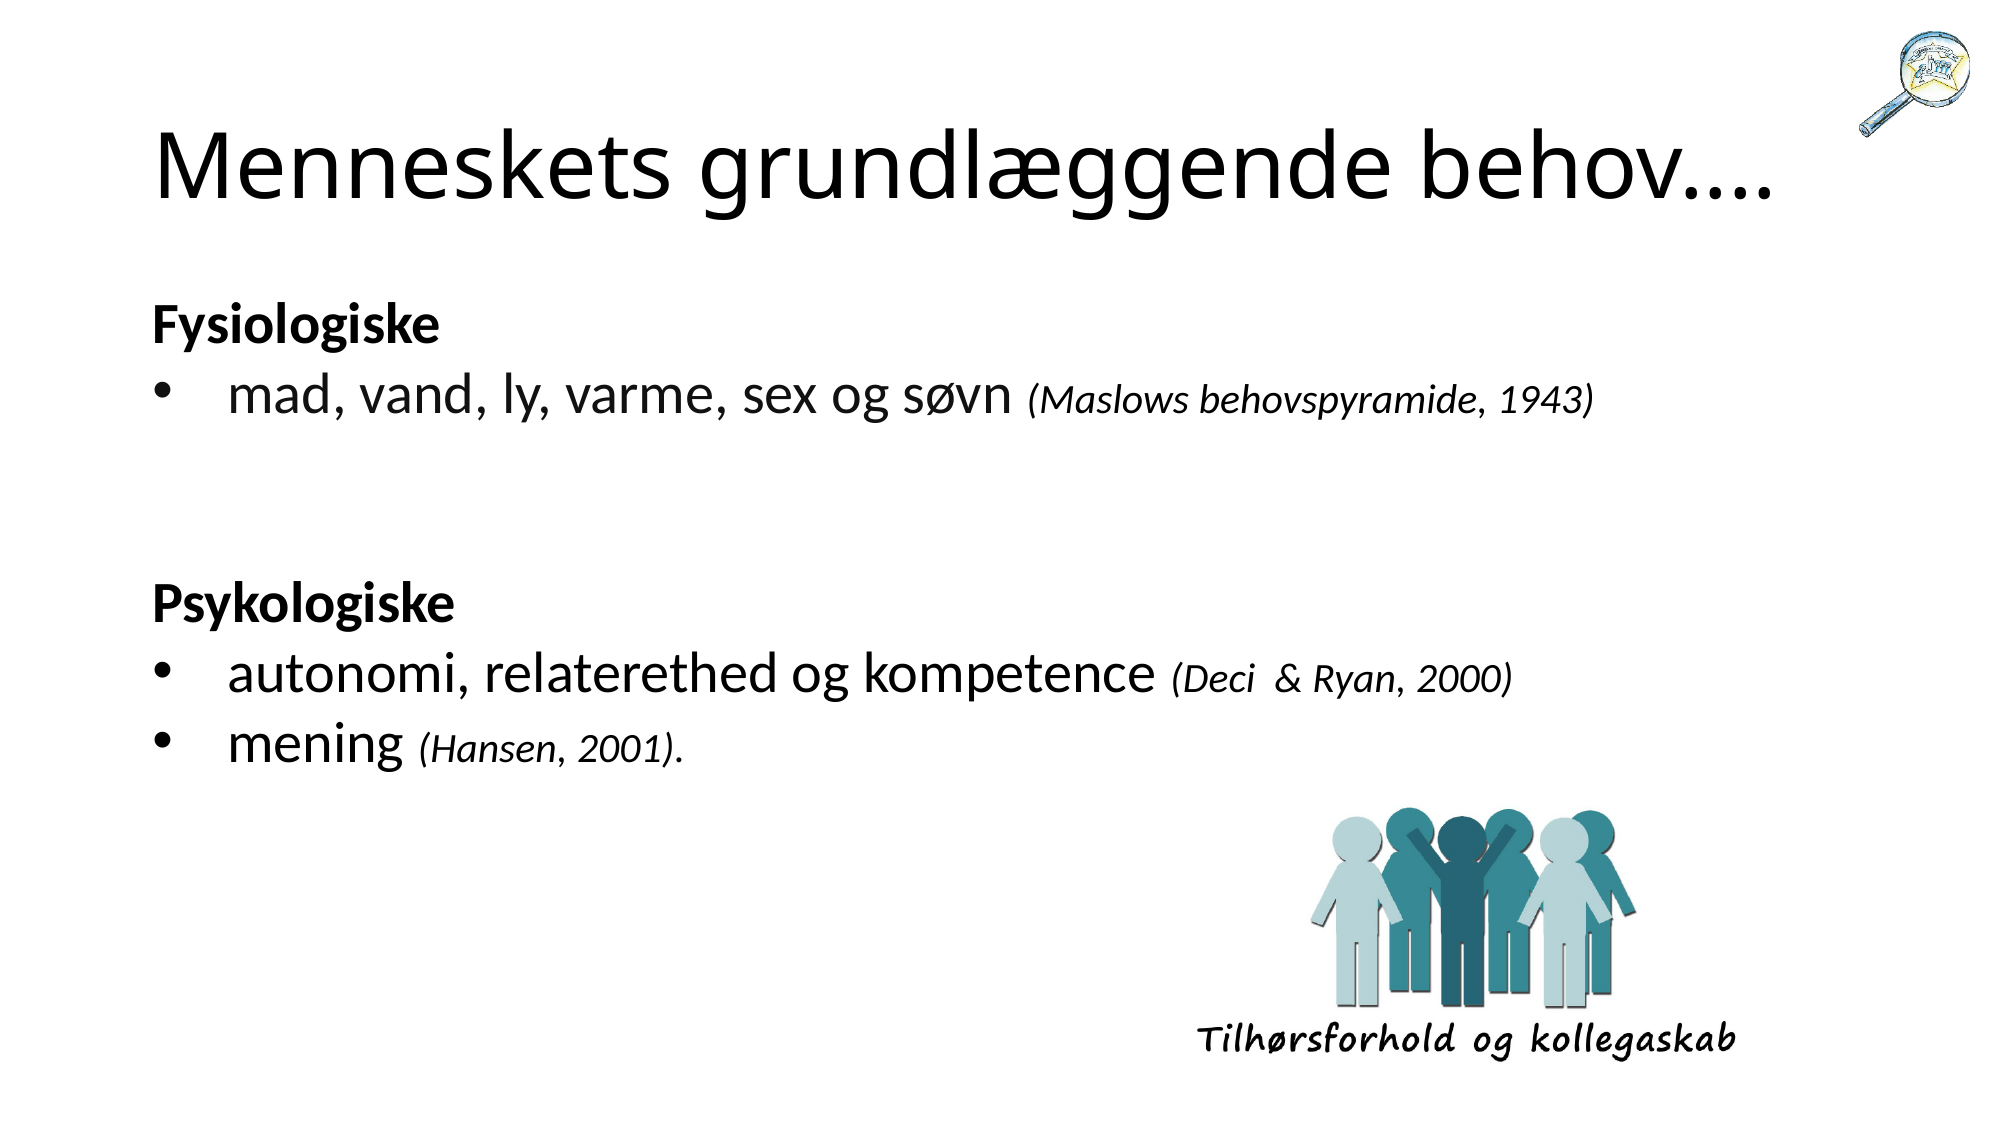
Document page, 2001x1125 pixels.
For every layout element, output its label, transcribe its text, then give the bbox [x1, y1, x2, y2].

title Menneskets grundlæggende behov.... [137, 59, 1863, 277]
picture [1145, 787, 1765, 1071]
text_box Fysiologiske mad, vand, ly, varme, sex og søvn (Maslows behovspyramide, 1943) Psykologiske autonomi, relaterethed og kompetence (Deci & Ryan, 2000) mening (Hansen, 2001). [137, 277, 1943, 783]
picture [1850, 22, 1976, 139]
